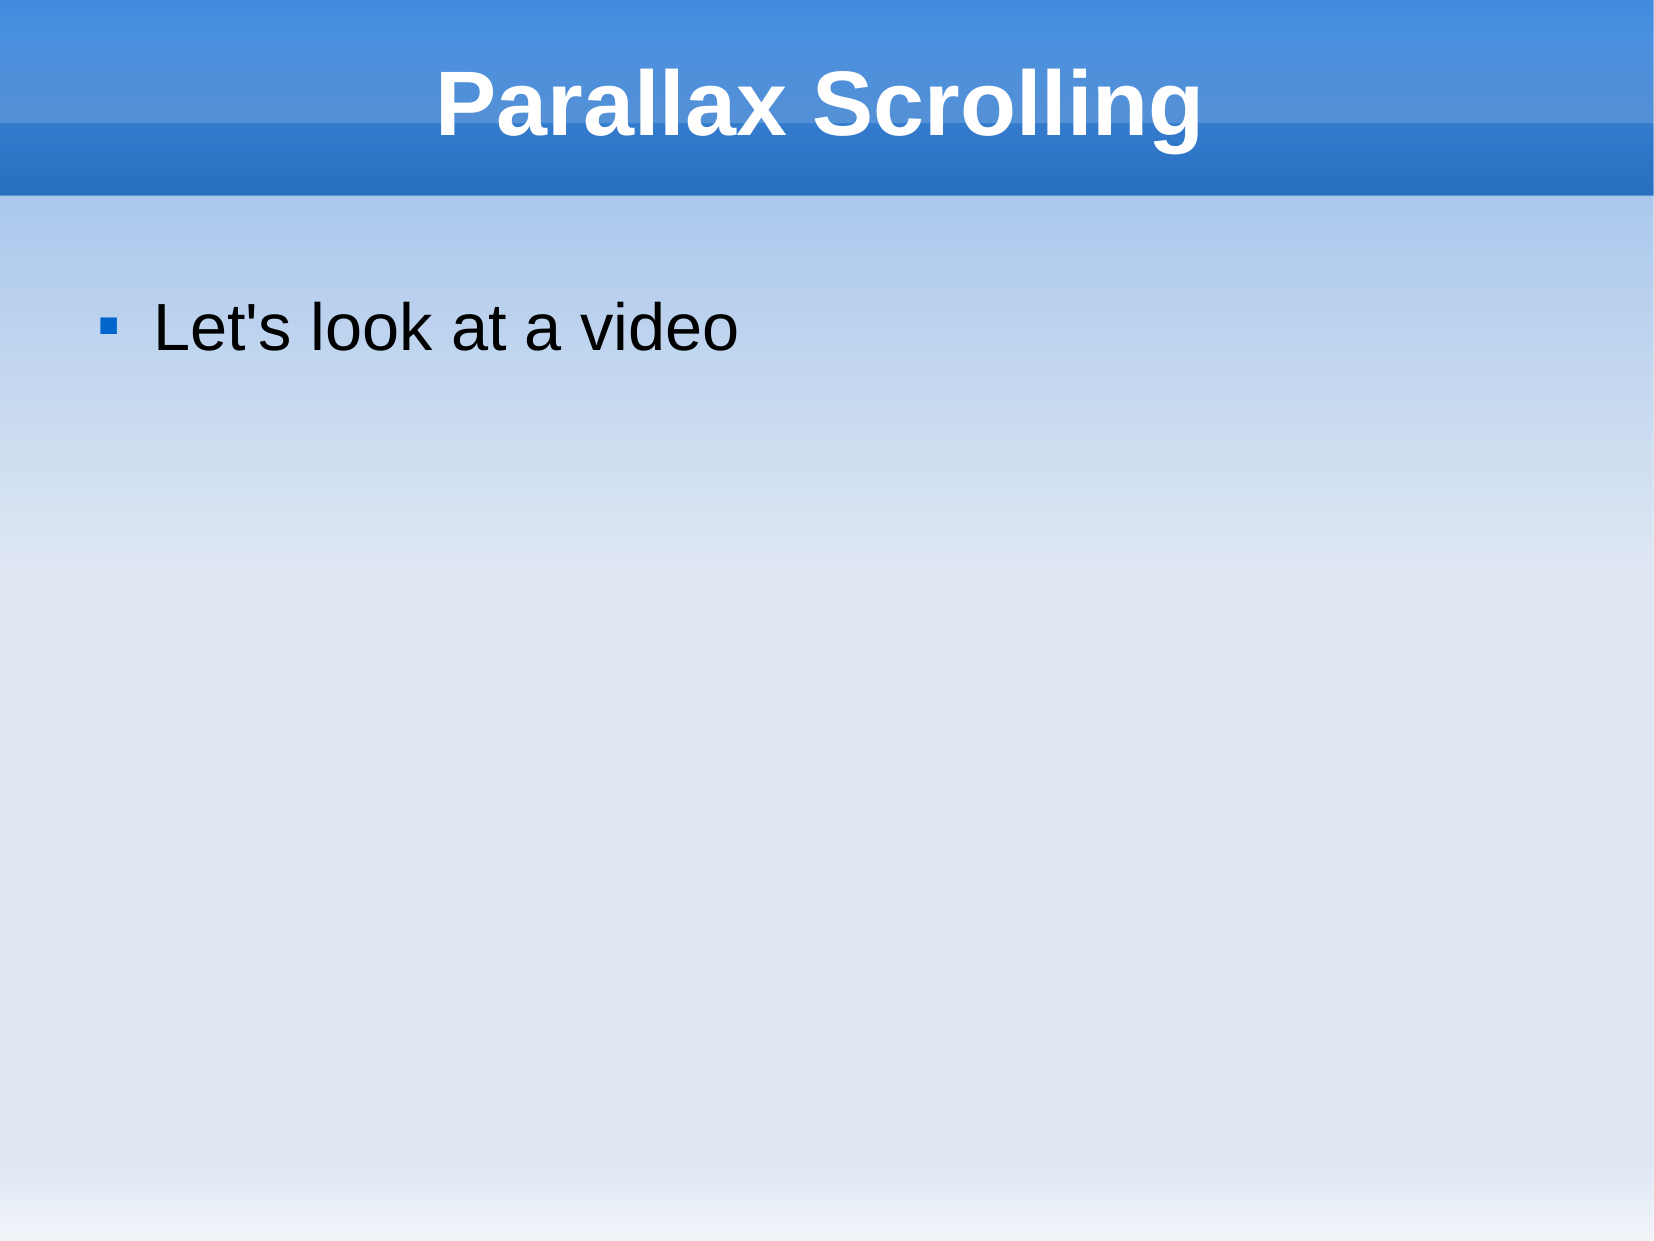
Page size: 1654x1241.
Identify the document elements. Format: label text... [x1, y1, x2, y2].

picture [0, 0, 1654, 1241]
list Let's look at a video [82, 290, 1571, 1109]
title Parallax Scrolling [76, 0, 1565, 208]
